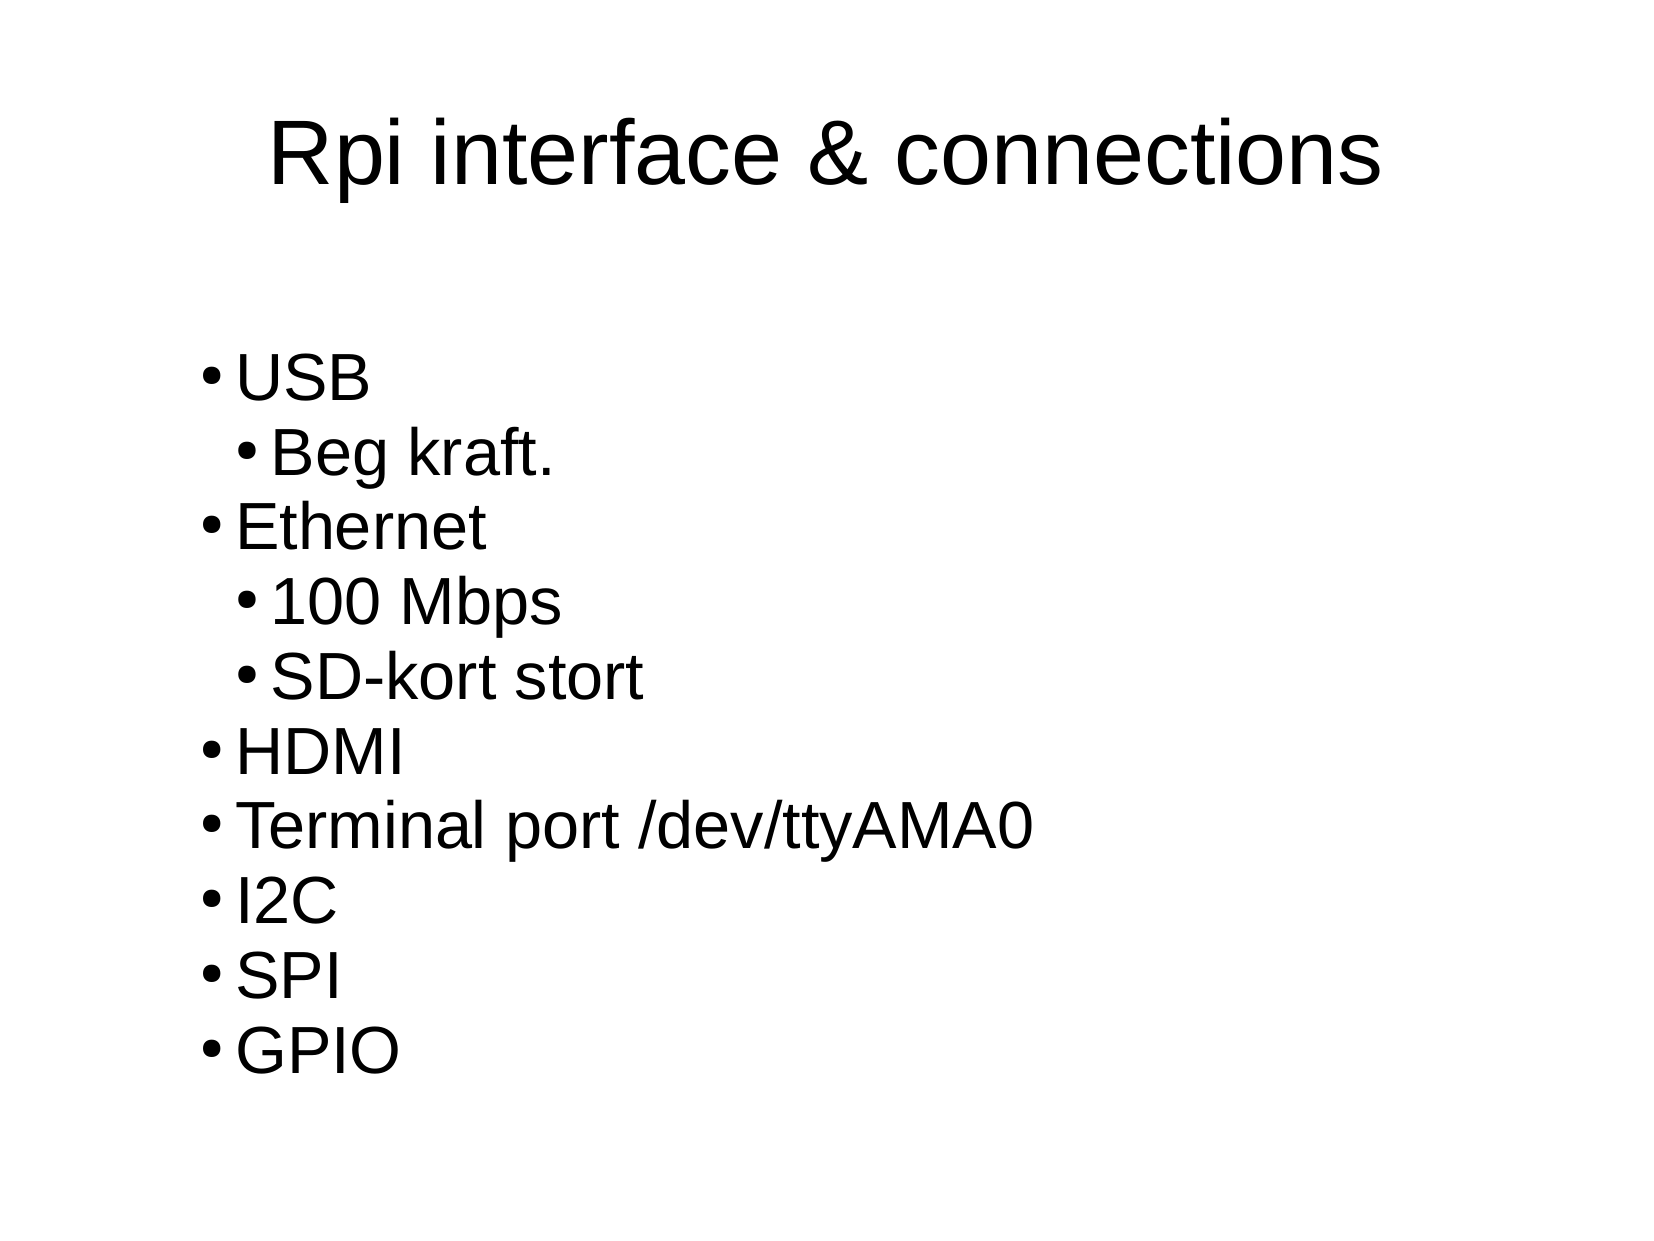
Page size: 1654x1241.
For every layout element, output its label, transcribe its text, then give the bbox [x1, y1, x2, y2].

title Rpi interface & connections [82, 49, 1571, 257]
text_box USB Beg kraft. Ethernet 100 Mbps SD-kort stort HDMI Terminal port /dev/ttyAMA0 I2C SPI GPIO [185, 332, 1276, 1096]
